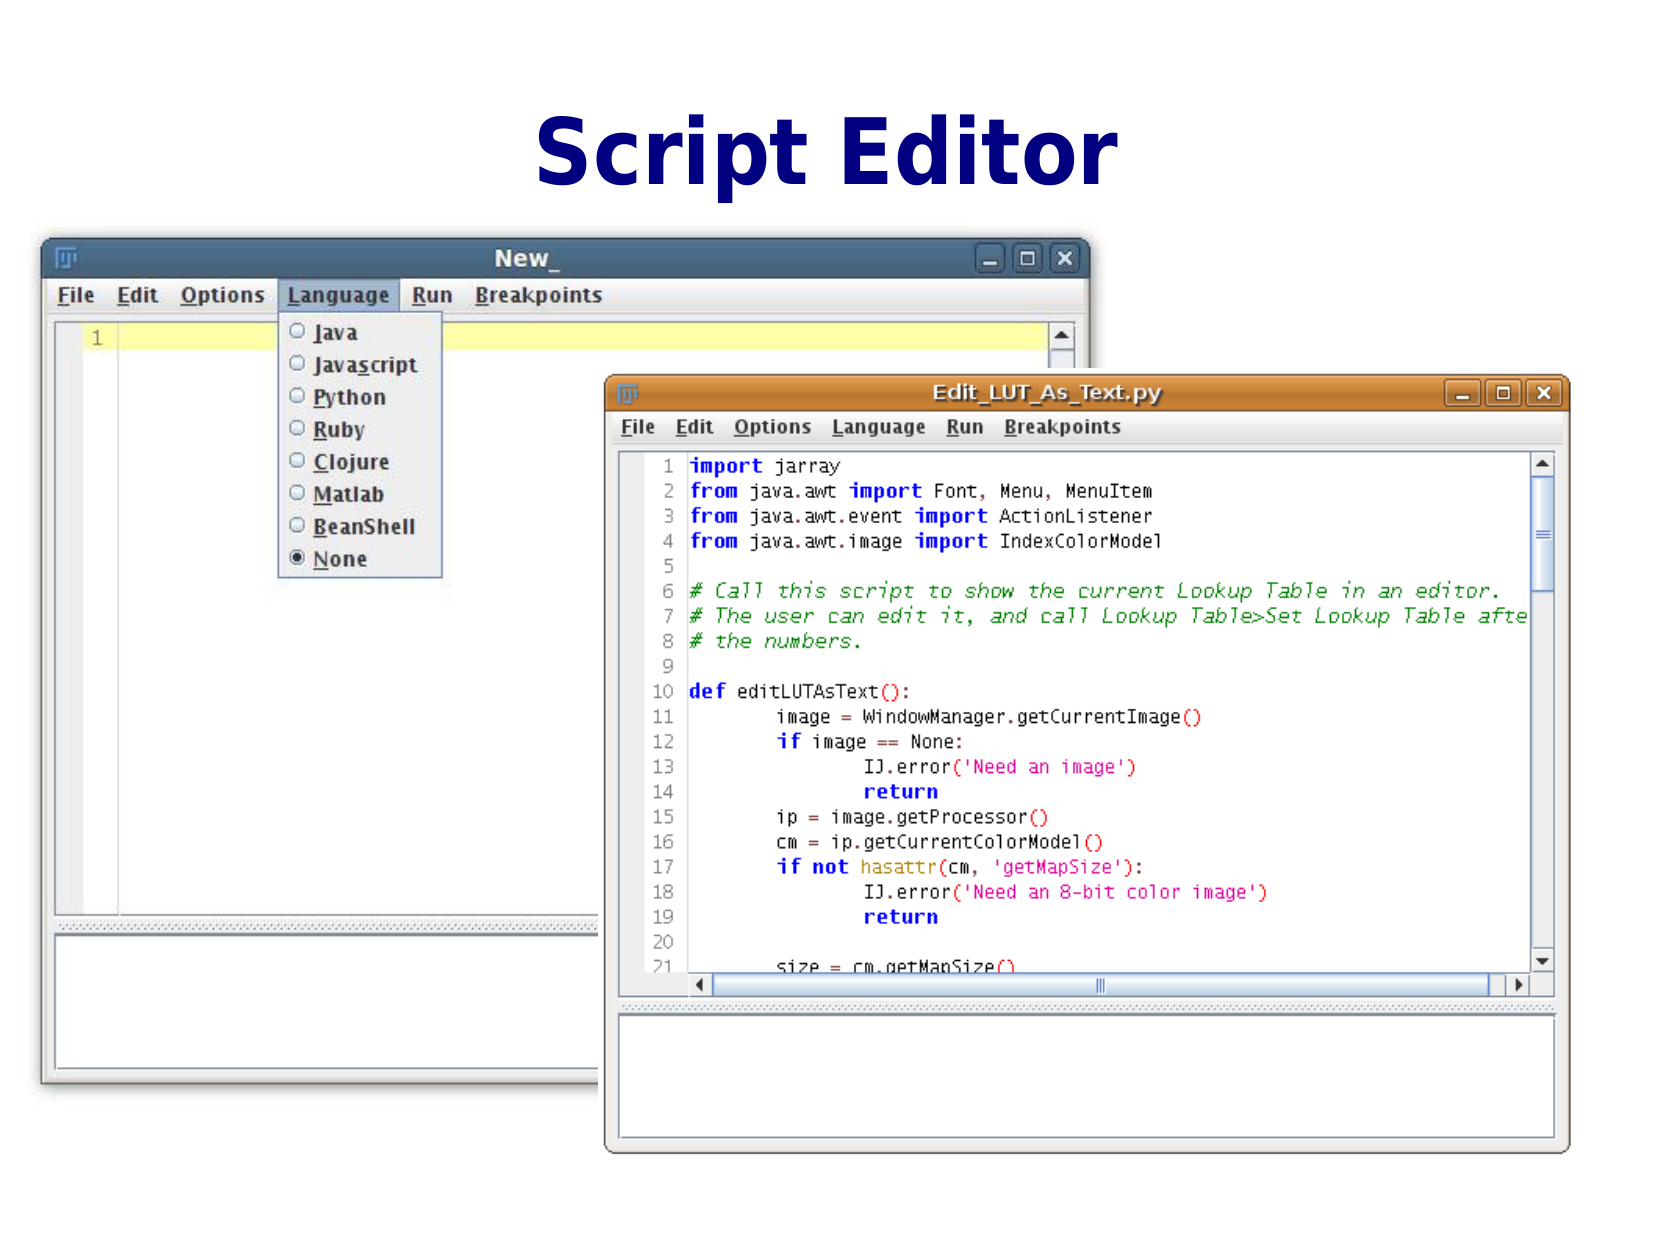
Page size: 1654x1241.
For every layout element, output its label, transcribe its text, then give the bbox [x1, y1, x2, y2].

picture [17, 221, 1574, 1162]
title Script Editor [82, 49, 1571, 257]
